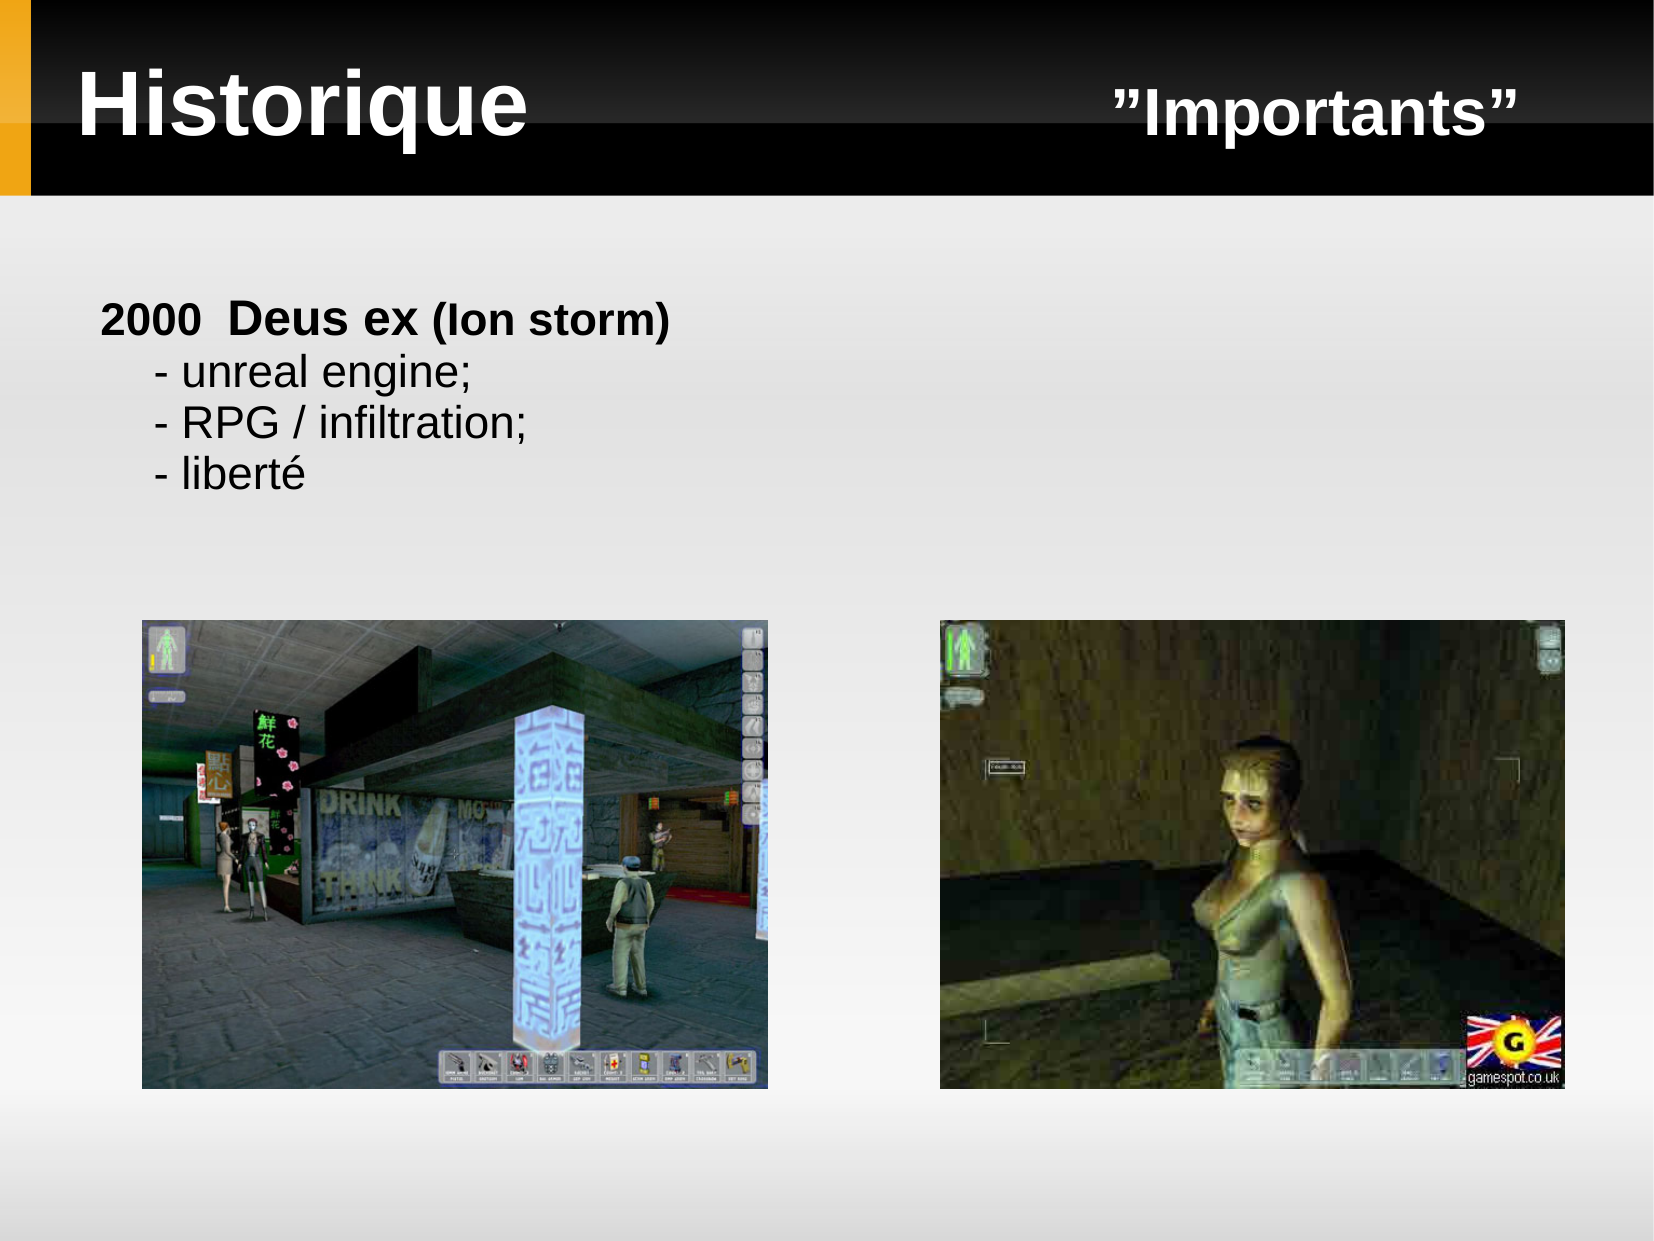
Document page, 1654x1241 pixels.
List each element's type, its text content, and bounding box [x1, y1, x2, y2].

title Historique ”Importants” [76, 7, 1565, 200]
picture [0, 0, 1654, 1241]
list 2000 Deus ex (Ion storm) - unreal engine; - RPG / infiltration; - liberté [82, 290, 1571, 1094]
